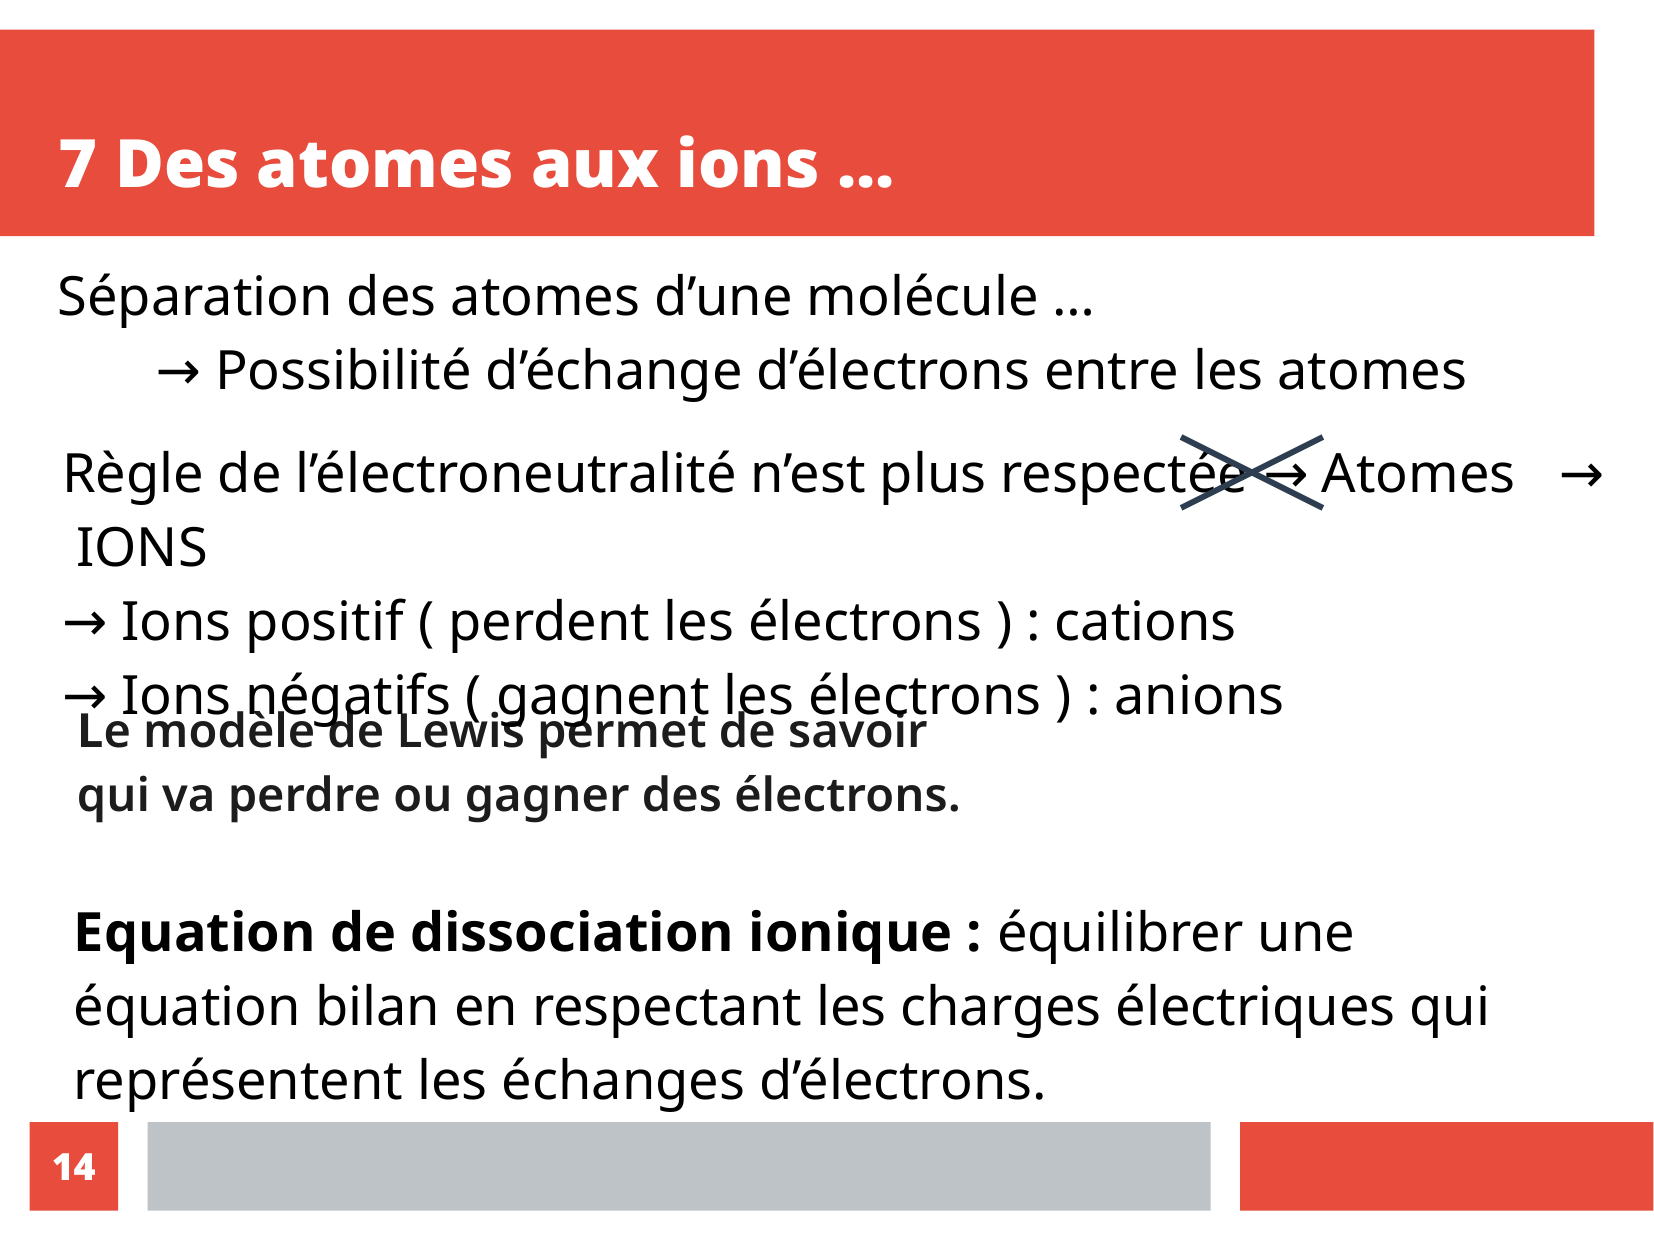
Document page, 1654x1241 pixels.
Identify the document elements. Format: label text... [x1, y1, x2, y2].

title 7 Des atomes aux ions ... [59, 59, 1595, 207]
text_box Equation de dissociation ionique : équilibrer une équation bilan en respectant les charges électriques qui représentent les échanges d’électrons. [59, 885, 1560, 1106]
text_box Règle de l’électroneutralité n’est plus respectée → Atomes → IONS → Ions positif ( perdent les électrons ) : cations → Ions négatifs ( gagnent les électrons ) : anions [47, 427, 1611, 647]
list Le modèle de Lewis permet de savoir qui va perdre ou gagner des électrons. [76, 696, 1099, 827]
text_box Séparation des atomes d’une molécule … → Possibilité d’échange d’électrons entre les atomes [42, 250, 1607, 402]
